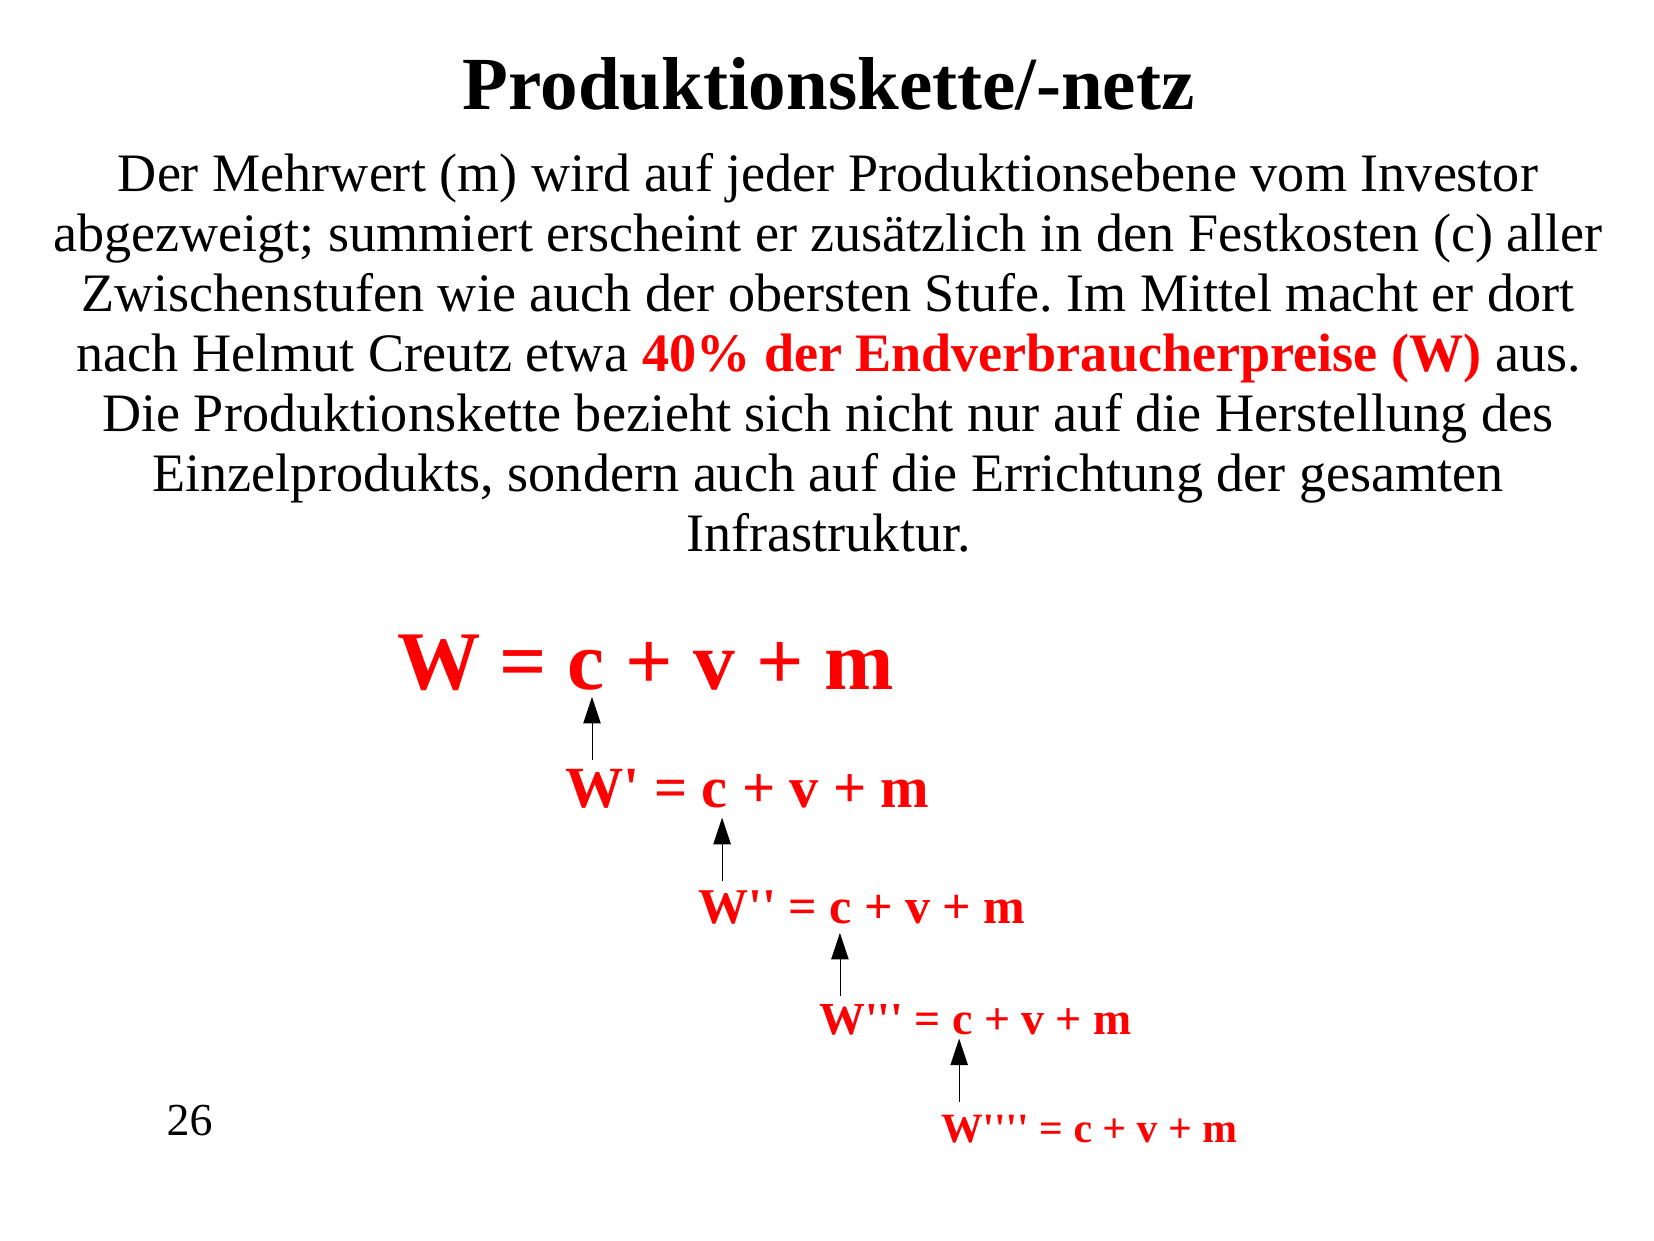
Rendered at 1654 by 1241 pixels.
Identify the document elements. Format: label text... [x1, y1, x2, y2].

text_box W'''' = c + v + m [926, 1098, 1262, 1165]
text_box W''' = c + v + m [804, 986, 1160, 1058]
text_box <Foliennummer> [14, 1087, 365, 1158]
text_box Produktionskette/-netz Der Mehrwert (m) wird auf jeder Produktionsebene vom Investor abgezweigt; summiert erscheint er zusätzlich in den Festkosten (c) aller Zwischenstufen wie auch der obersten Stufe. Im Mittel macht er dort nach Helmut Creutz etwa 40% der Endverbraucherpreise (W) aus. Die Produktionskette bezieht sich nicht nur auf die Herstellung des Einzelprodukts, sondern auch auf die Errichtung der gesamten Infrastruktur. [36, 35, 1622, 580]
text_box W' = c + v + m [550, 748, 966, 836]
text_box W'' = c + v + m [683, 871, 1057, 943]
text_box W = c + v + m [382, 608, 1004, 733]
